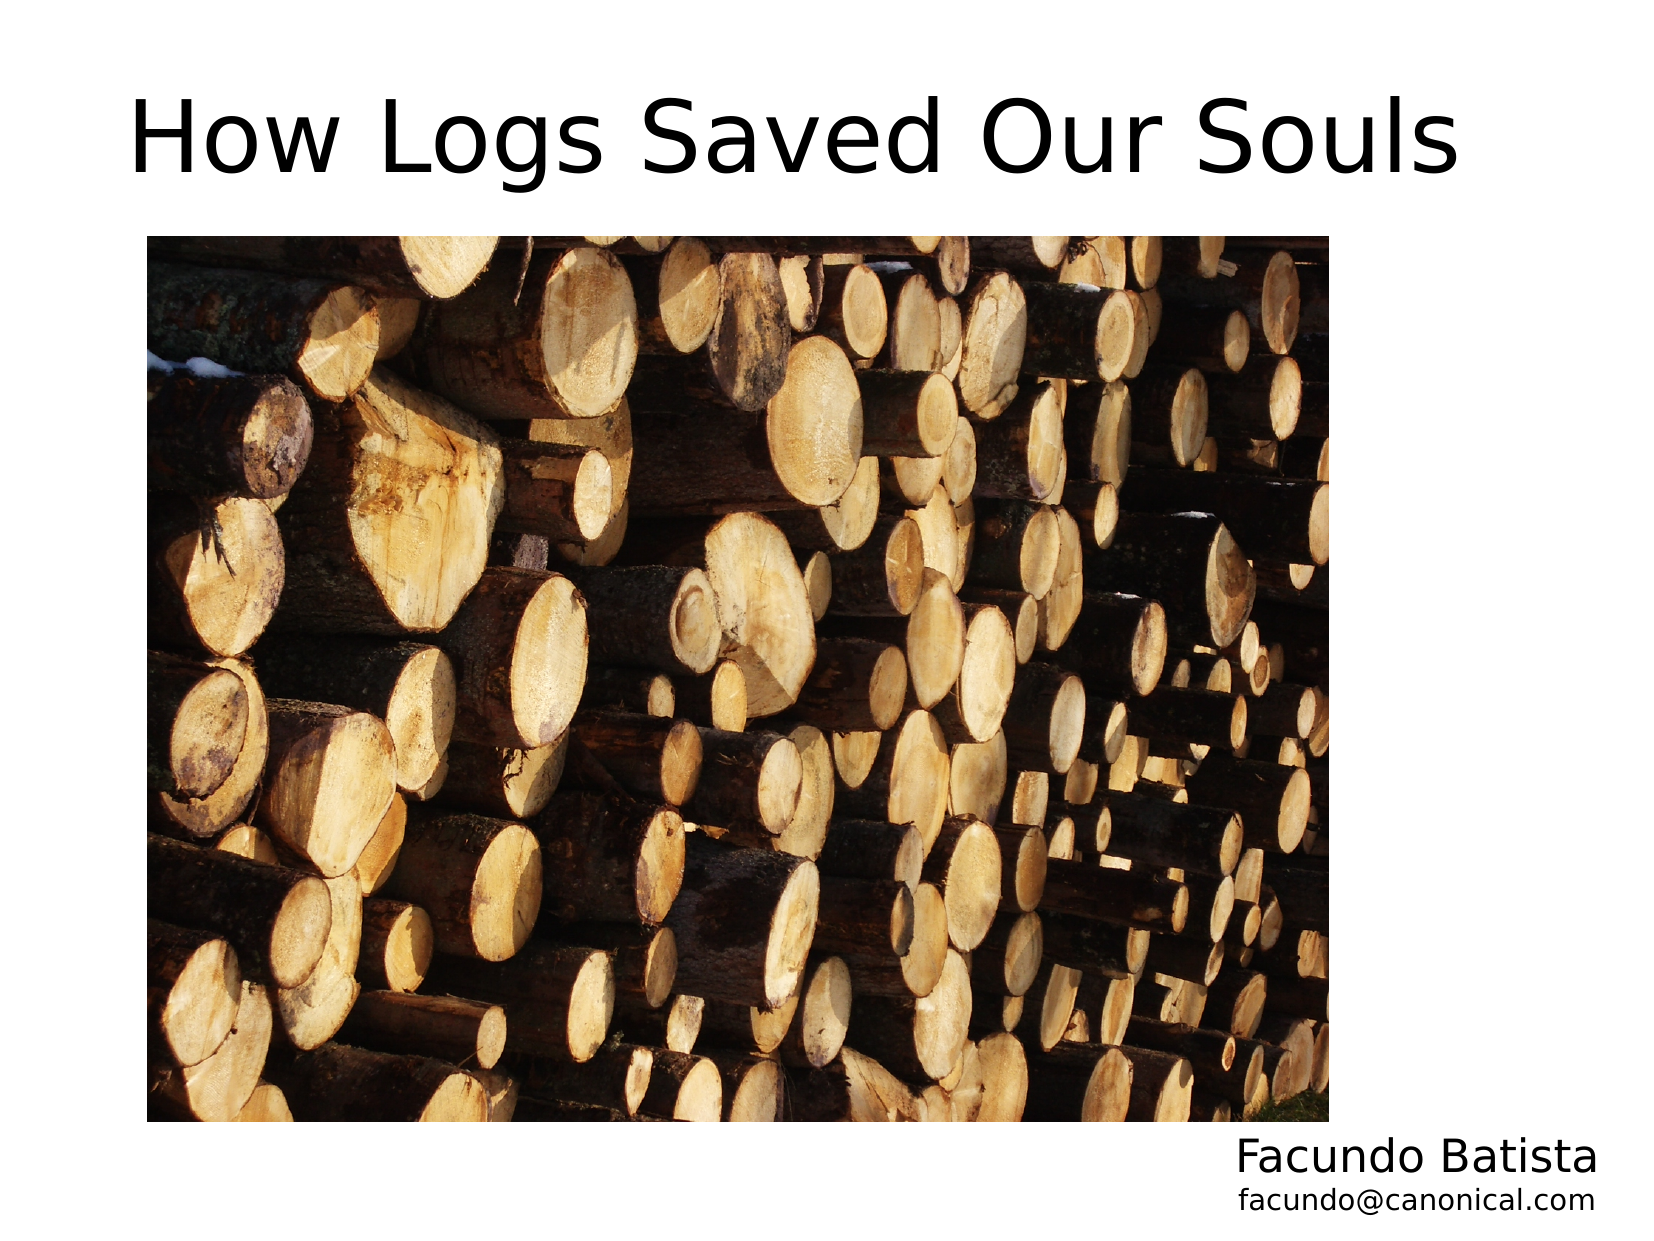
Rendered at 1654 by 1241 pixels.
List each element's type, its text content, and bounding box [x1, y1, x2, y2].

picture [147, 236, 1329, 1123]
title How Logs Saved Our Souls [88, 42, 1501, 235]
title Facundo Batista facundo@canonical.com [1210, 1122, 1625, 1226]
